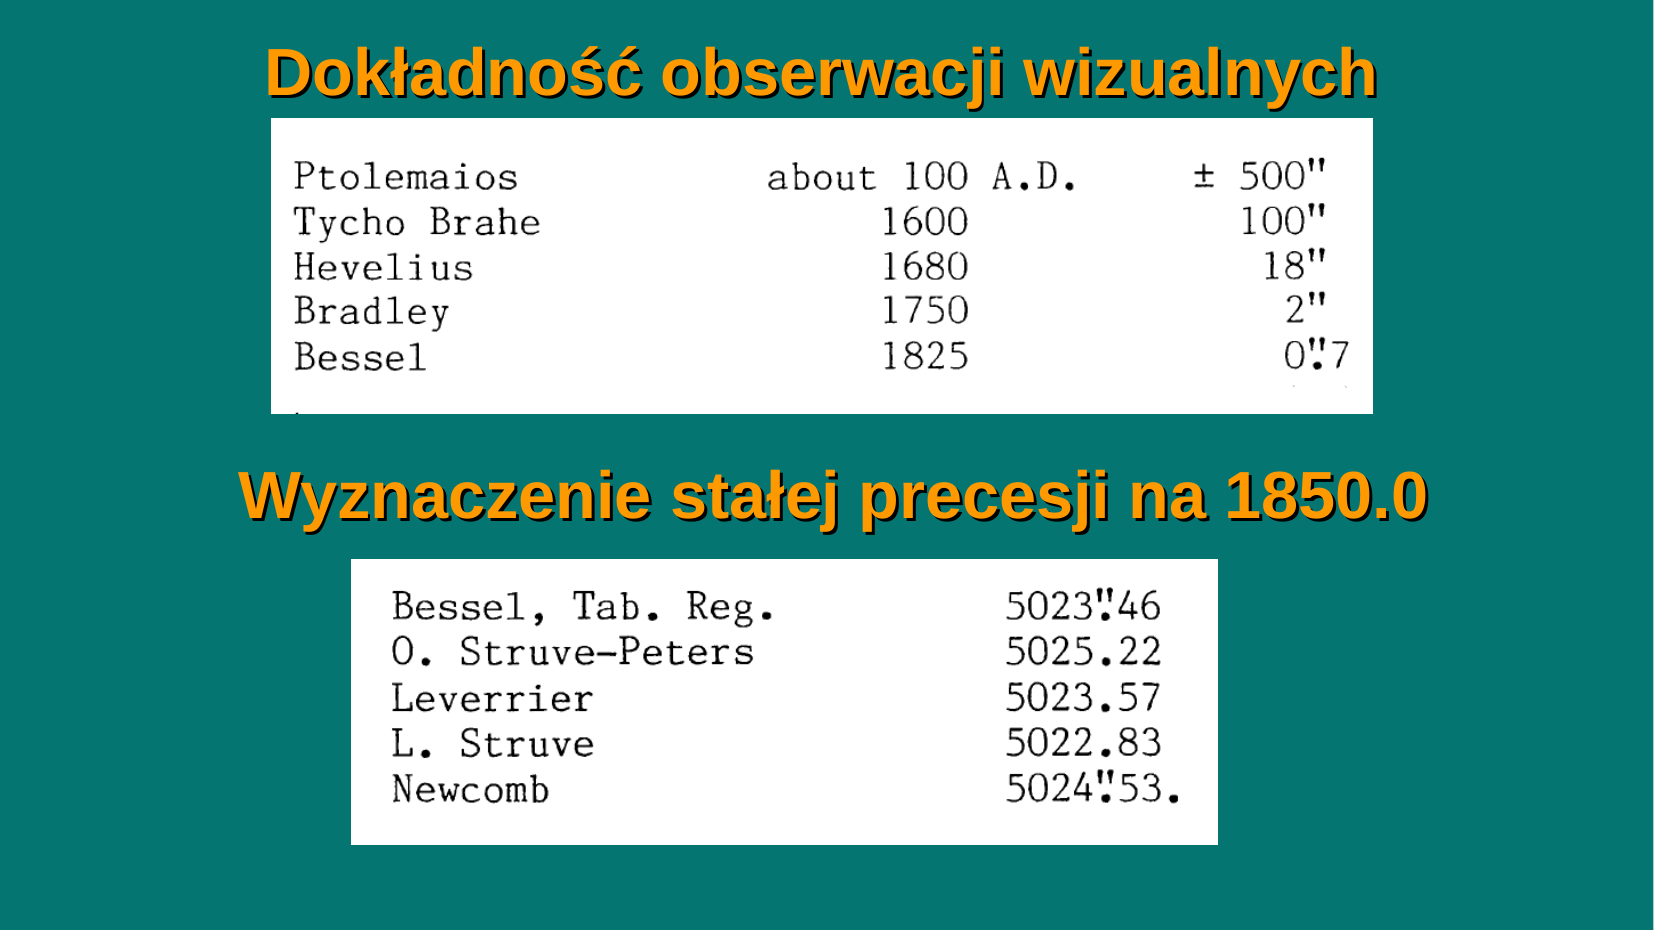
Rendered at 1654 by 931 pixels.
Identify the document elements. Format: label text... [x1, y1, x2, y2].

title Wyznaczenie stałej precesji na 1850.0 [100, 421, 1568, 571]
picture [271, 118, 1373, 414]
title Dokładność obserwacji wizualnych [264, 35, 1381, 111]
picture [351, 571, 1218, 845]
